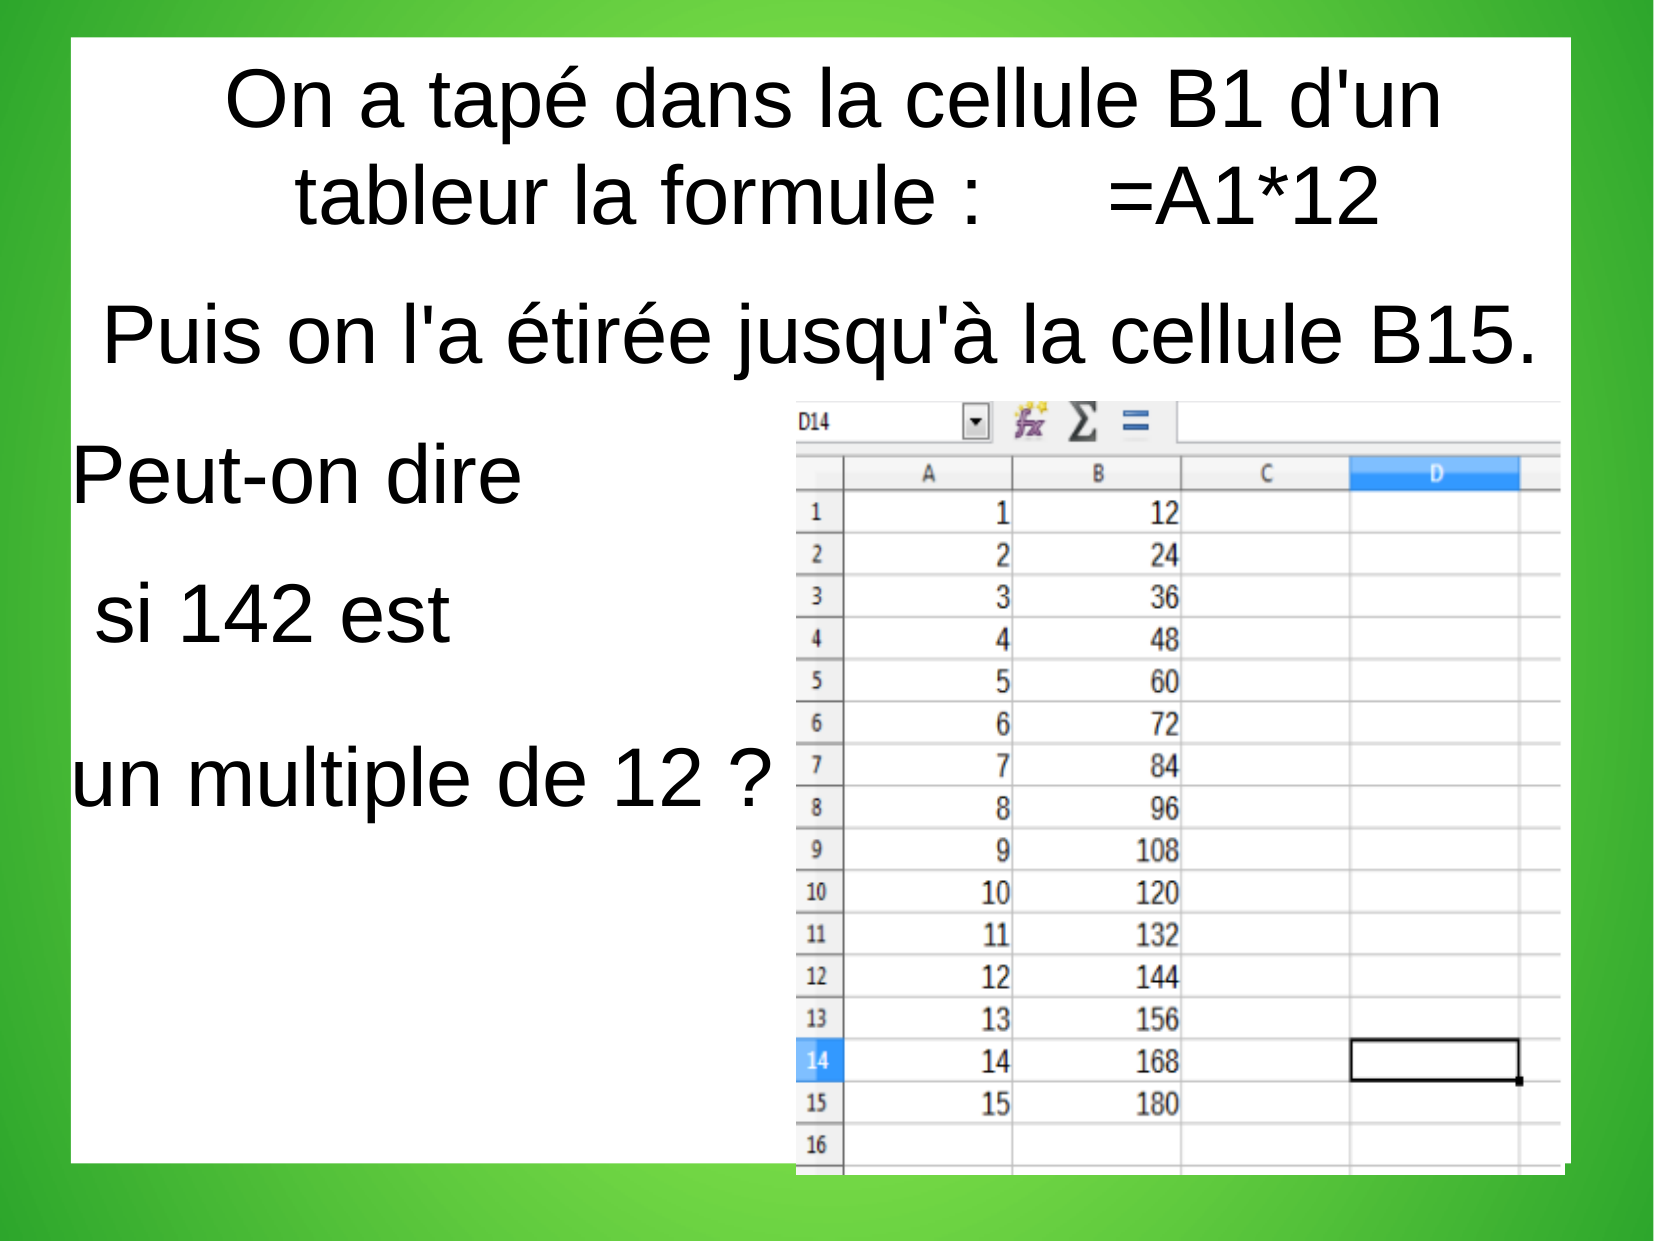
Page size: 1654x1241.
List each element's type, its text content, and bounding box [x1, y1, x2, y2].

text_box [98, 487, 796, 754]
subtitle On a tapé dans la cellule B1 d'un tableur la formule : =A1*12 Puis on l'a étirée jusqu'à la cellule B15. Peut-on dire si 142 est un multiple de 12 ? [70, 37, 1571, 1164]
picture [0, 0, 1654, 1241]
